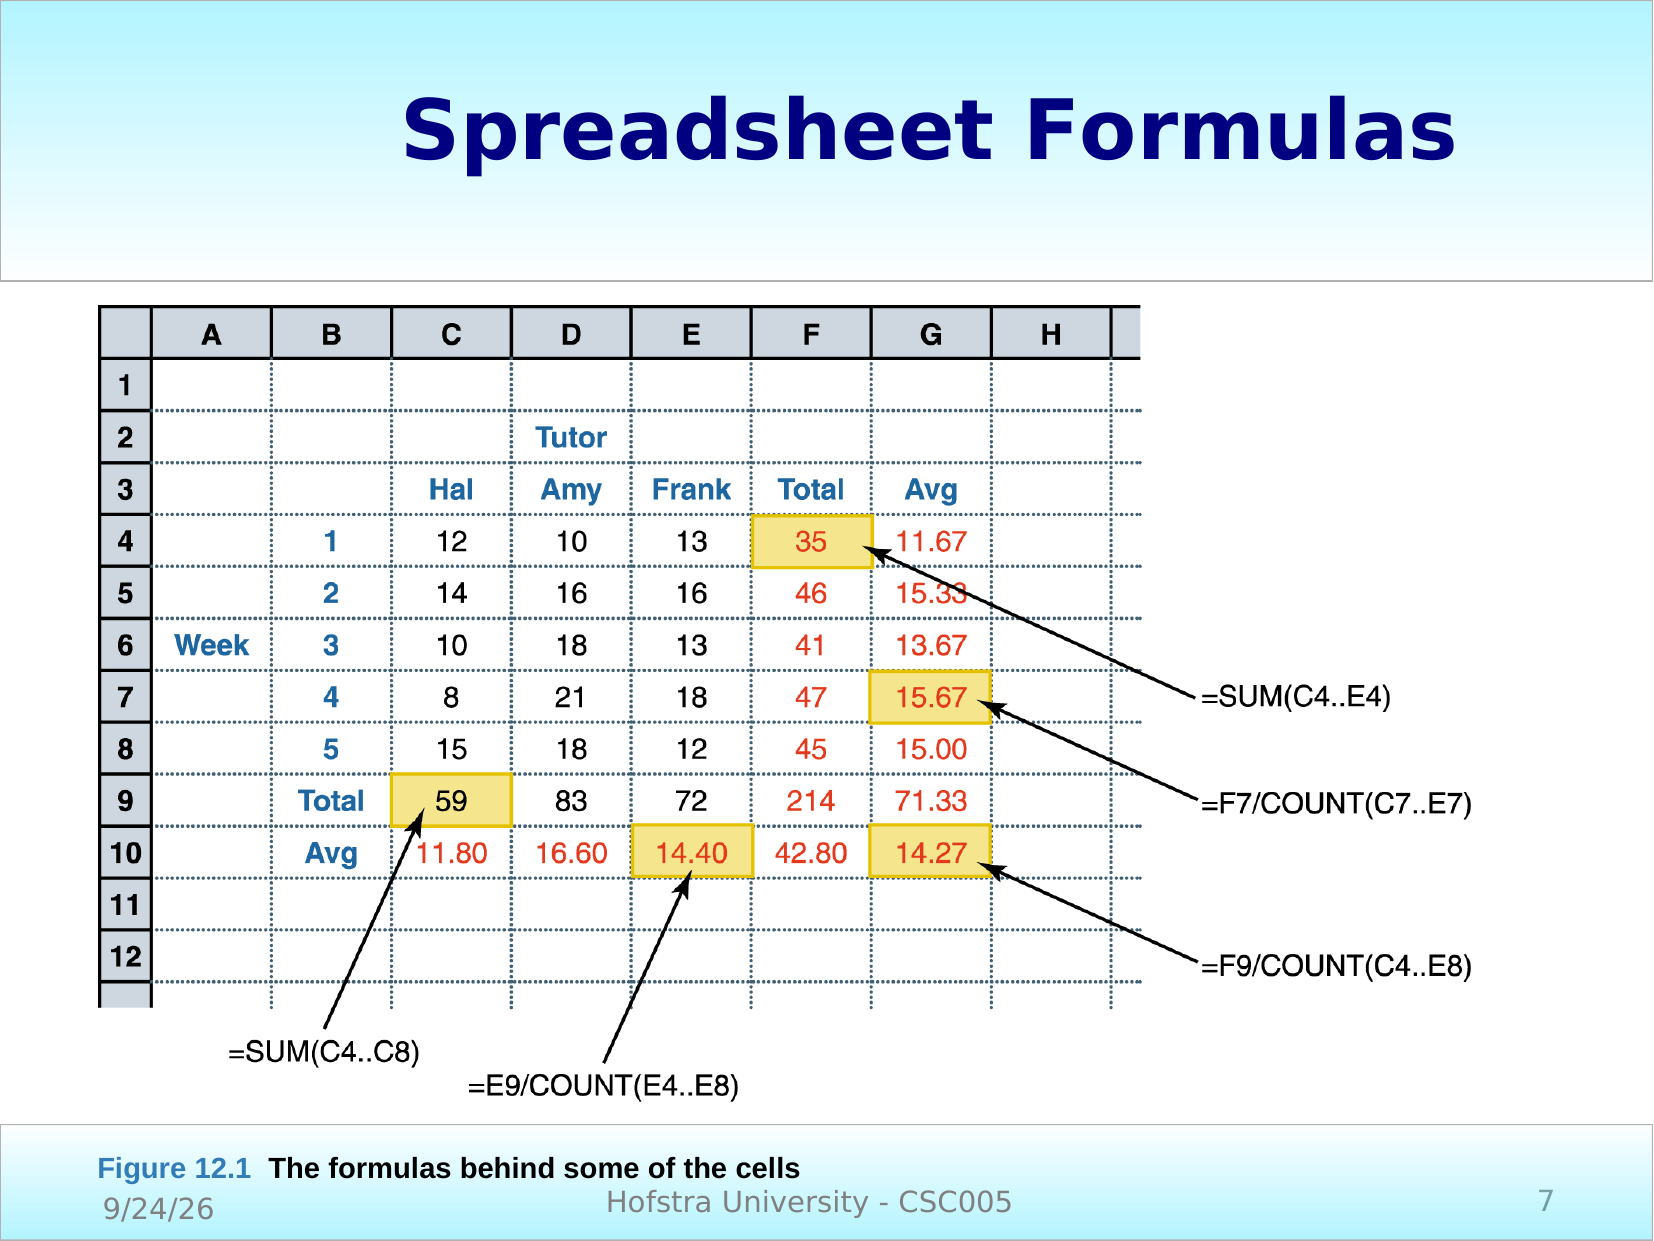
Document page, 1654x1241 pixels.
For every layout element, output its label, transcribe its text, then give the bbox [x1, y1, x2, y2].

picture [82, 289, 1488, 1117]
text_box Figure 12.1 The formulas behind some of the cells [82, 1143, 1020, 1193]
title Spreadsheet Formulas [247, 27, 1612, 235]
